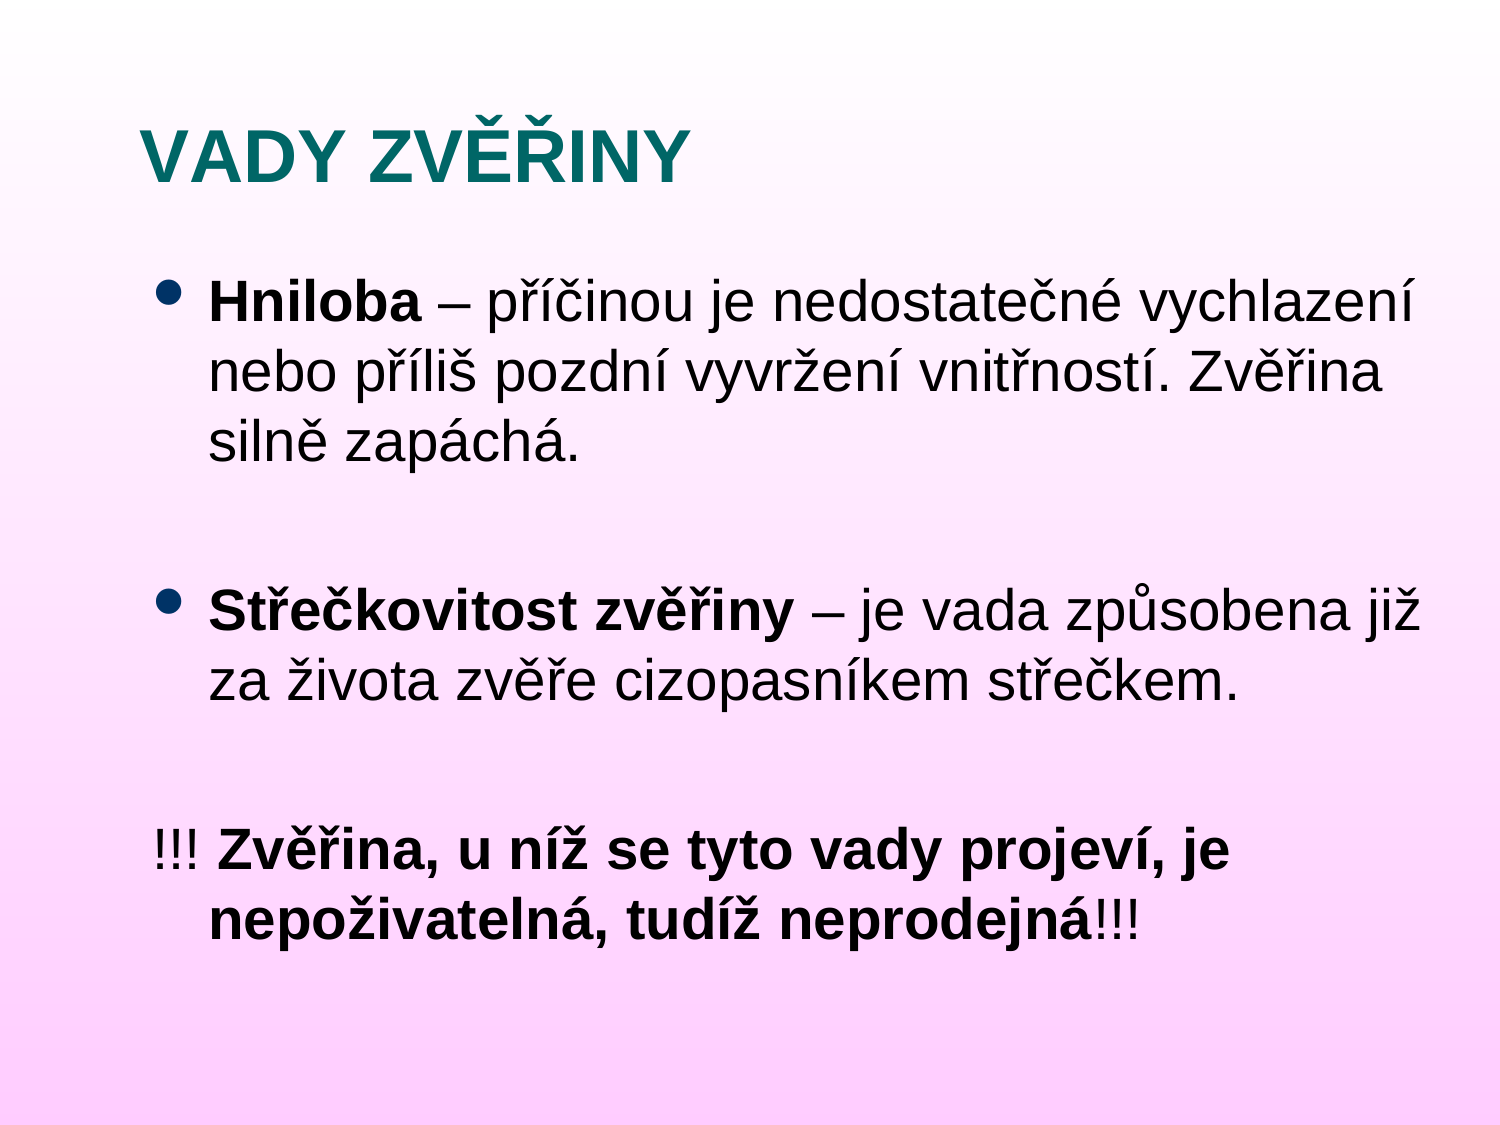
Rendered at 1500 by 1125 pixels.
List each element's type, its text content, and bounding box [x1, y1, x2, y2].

list Hniloba – příčinou je nedostatečné vychlazení nebo příliš pozdní vyvržení vnitřností. Zvěřina silně zapáchá. Střečkovitost zvěřiny – je vada způsobena již za života zvěře cizopasníkem střečkem. !!! Zvěřina, u níž se tyto vady projeví, je nepoživatelná, tudíž neprodejná!!! [137, 255, 1459, 1083]
title VADY ZVĚŘINY [124, 42, 1401, 207]
